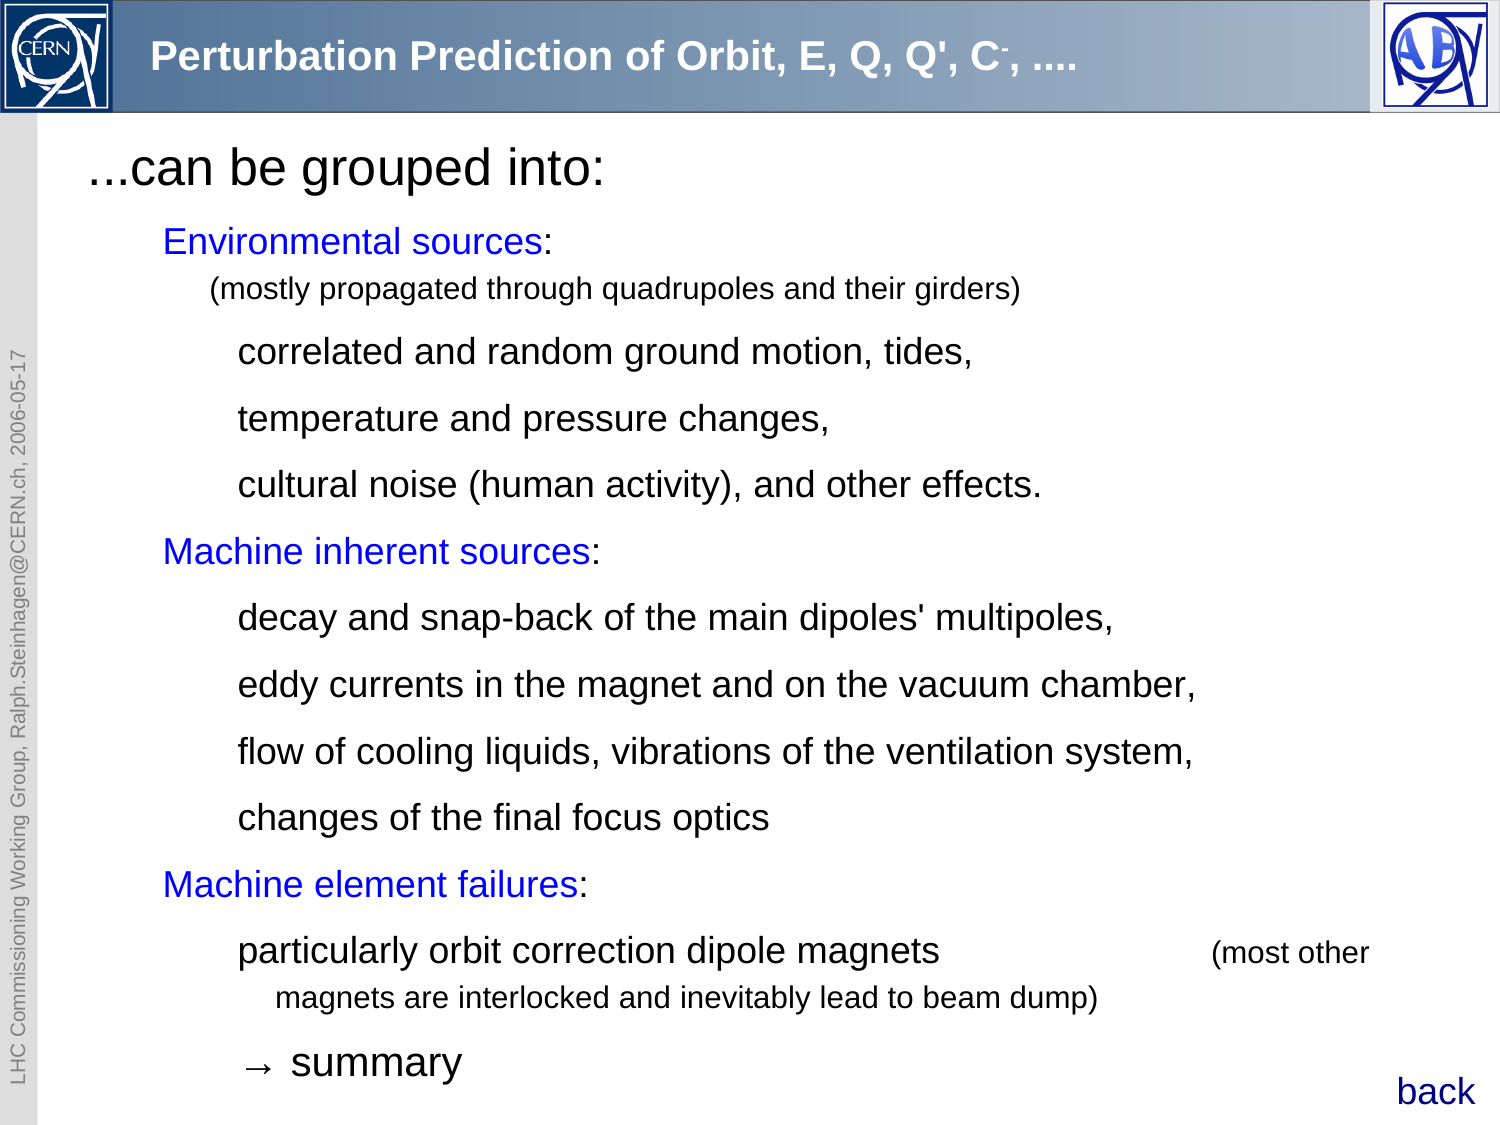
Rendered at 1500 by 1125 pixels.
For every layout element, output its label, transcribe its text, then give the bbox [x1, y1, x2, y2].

list ...can be grouped into: Environmental sources: (mostly propagated through quadrupoles and their girders) correlated and random ground motion, tides, temperature and pressure changes, cultural noise (human activity), and other effects. Machine inherent sources: decay and snap-back of the main dipoles' multipoles, eddy currents in the magnet and on the vacuum chamber, flow of cooling liquids, vibrations of the ventilation system, changes of the final focus optics Machine element failures: particularly orbit correction dipole magnets (most other magnets are interlocked and inevitably lead to beam dump) → summary [87, 137, 1438, 1086]
title Perturbation Prediction of Orbit, E, Q, Q', C-, .... [150, 0, 1201, 113]
picture [0, 0, 113, 113]
text_box back [1381, 1062, 1500, 1120]
picture [1382, 1, 1489, 108]
